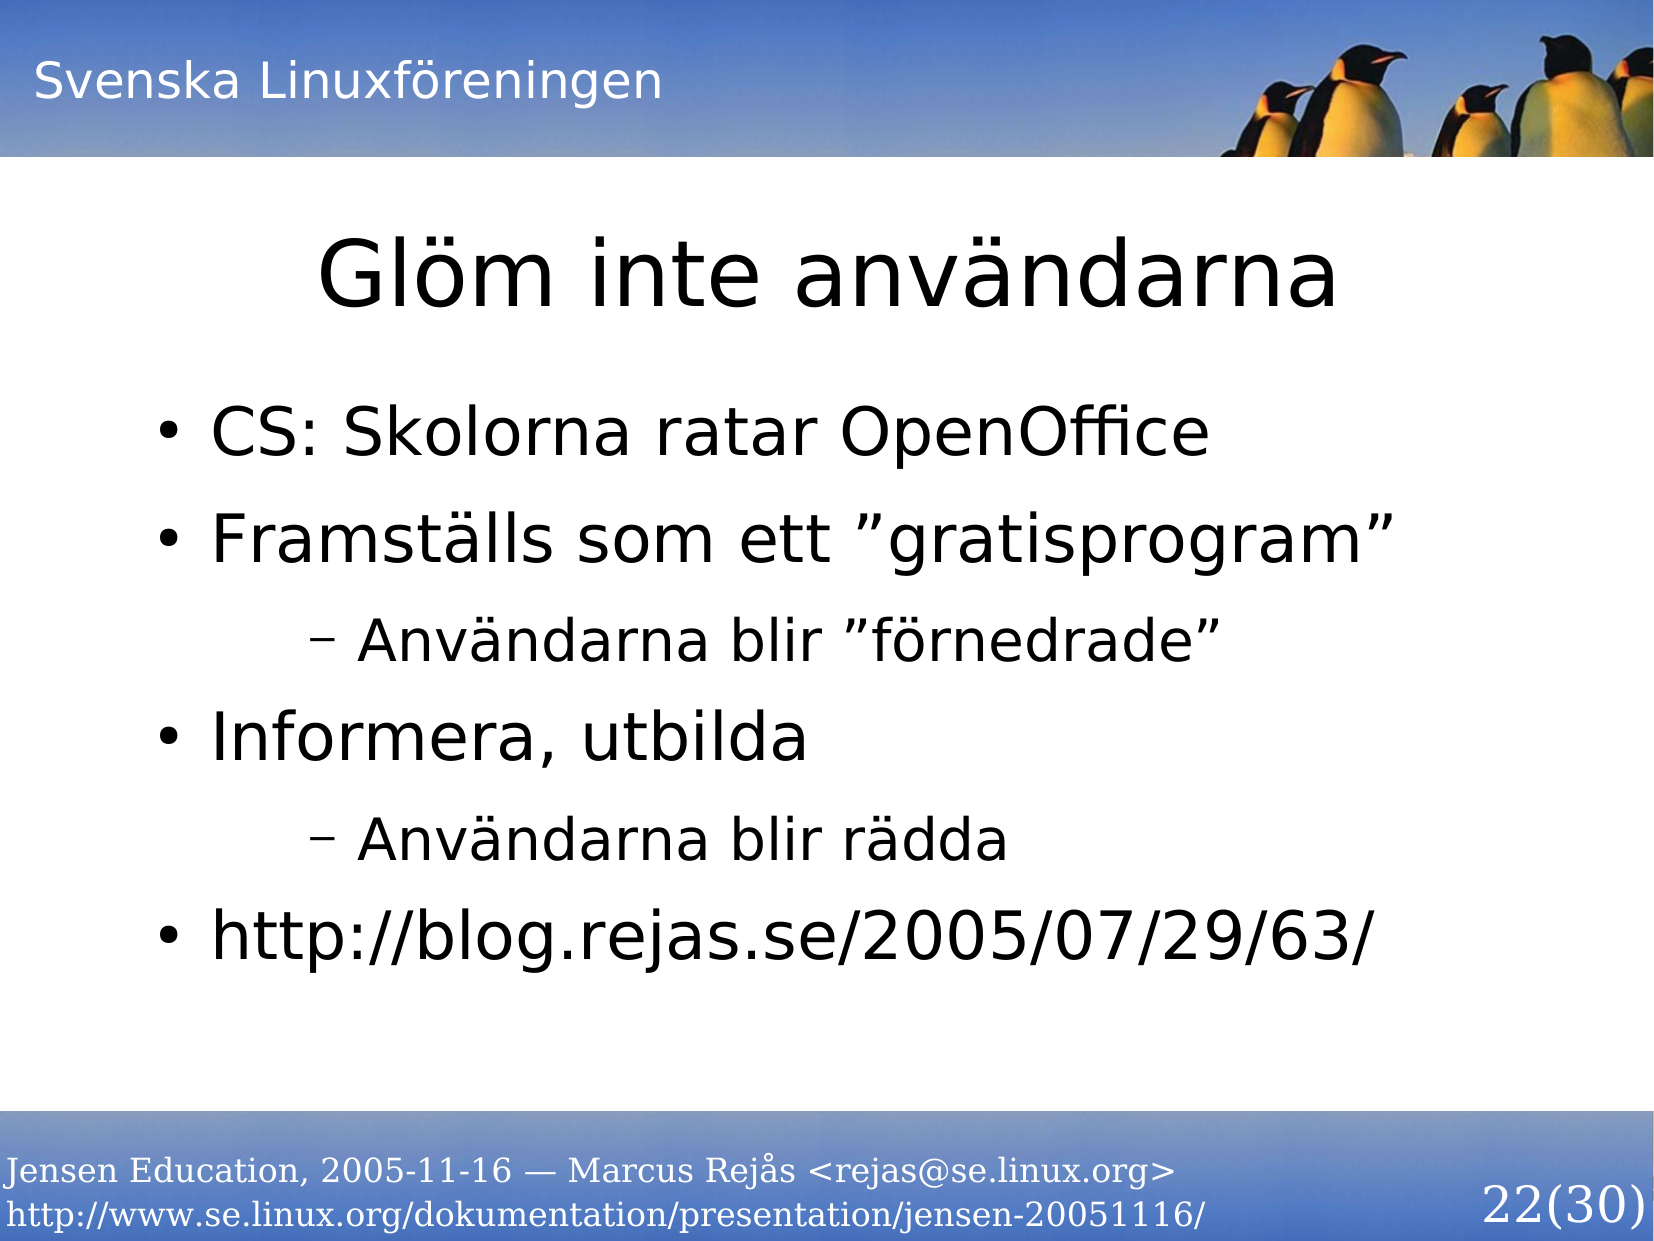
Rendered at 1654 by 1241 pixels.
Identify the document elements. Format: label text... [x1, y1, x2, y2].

title Glöm inte användarna [123, 160, 1537, 389]
picture [0, 1111, 1654, 1241]
list CS: Skolorna ratar OpenOffice Framställs som ett ”gratisprogram” Användarna blir ”förnedrade” Informera, utbilda Användarna blir rädda http://blog.rejas.se/2005/07/29/63/ [121, 392, 1534, 1092]
picture [0, 0, 1654, 157]
